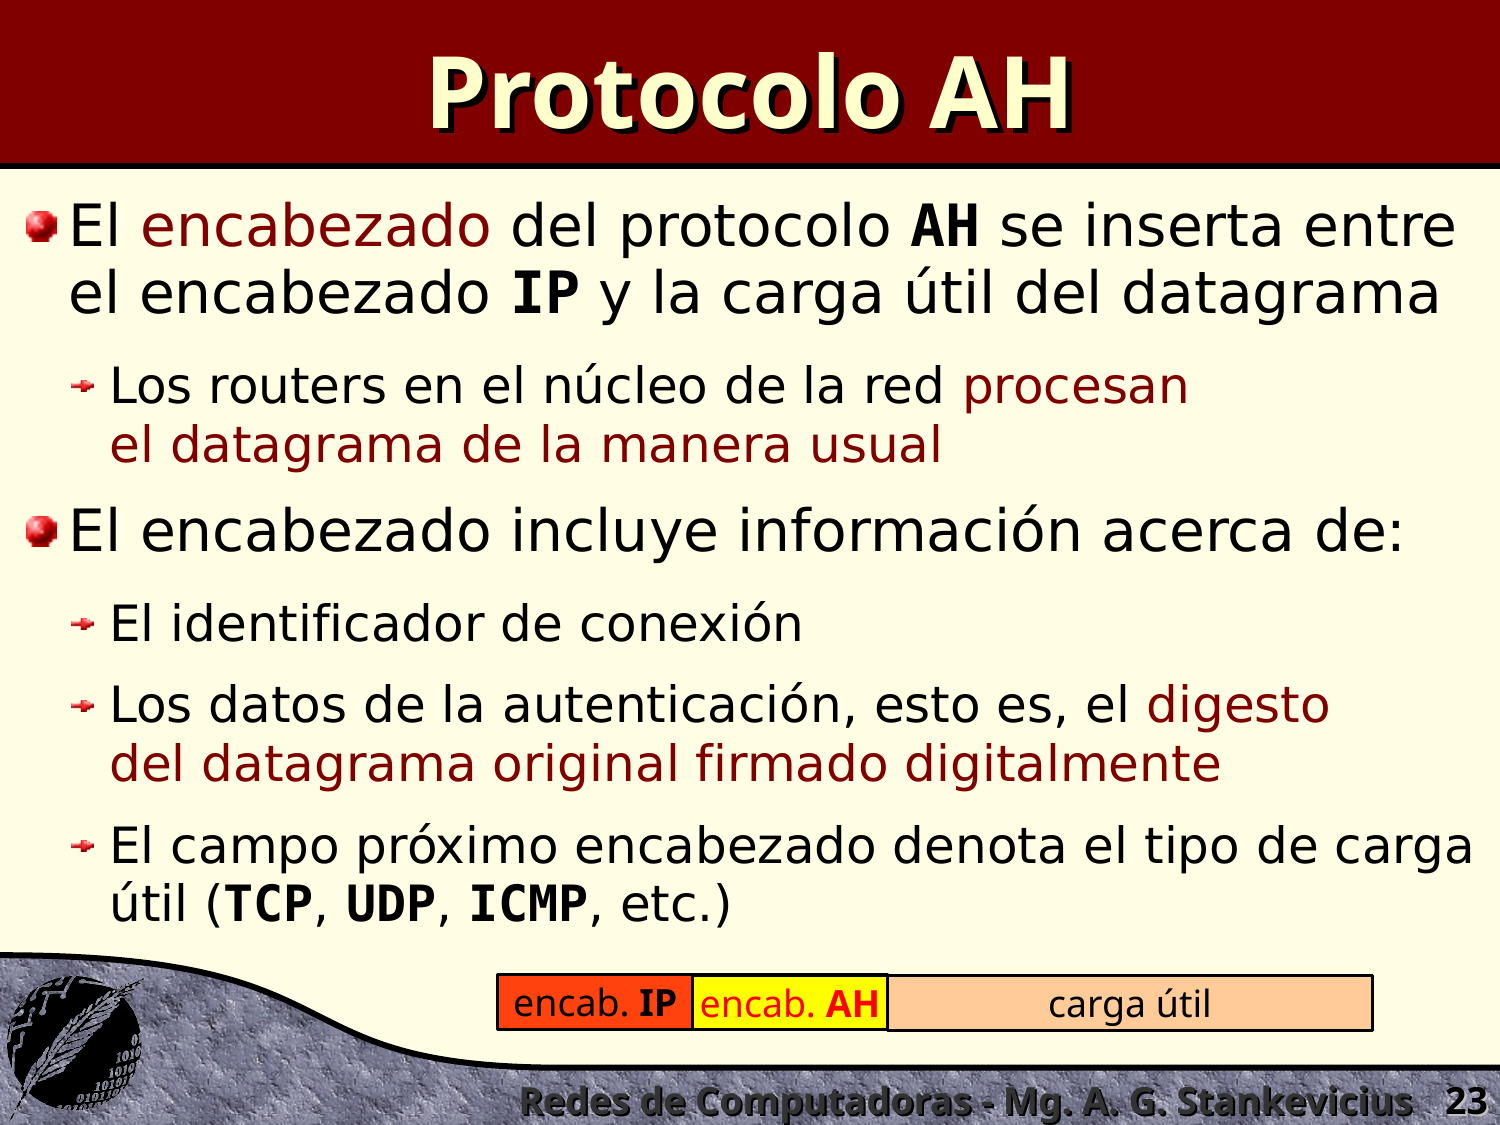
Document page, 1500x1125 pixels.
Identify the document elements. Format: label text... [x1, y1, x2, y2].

text_box carga útil [887, 975, 1373, 1031]
title Protocolo AH [15, 5, 1485, 160]
picture [790, 1100, 795, 1110]
text_box encab. IP [497, 974, 693, 1030]
list El encabezado del protocolo AH se inserta entre el encabezado IP y la carga útil del datagrama Los routers en el núcleo de la red procesan el datagrama de la manera usual El encabezado incluye información acerca de: El identificador de conexión Los datos de la autenticación, esto es, el digesto del datagrama original firmado digitalmente El campo próximo encabezado denota el tipo de carga útil (TCP, UDP, ICMP, etc.) [11, 192, 1486, 937]
picture [1047, 1100, 1054, 1110]
picture [0, 959, 1500, 1125]
text_box encab. AH [692, 975, 887, 1030]
